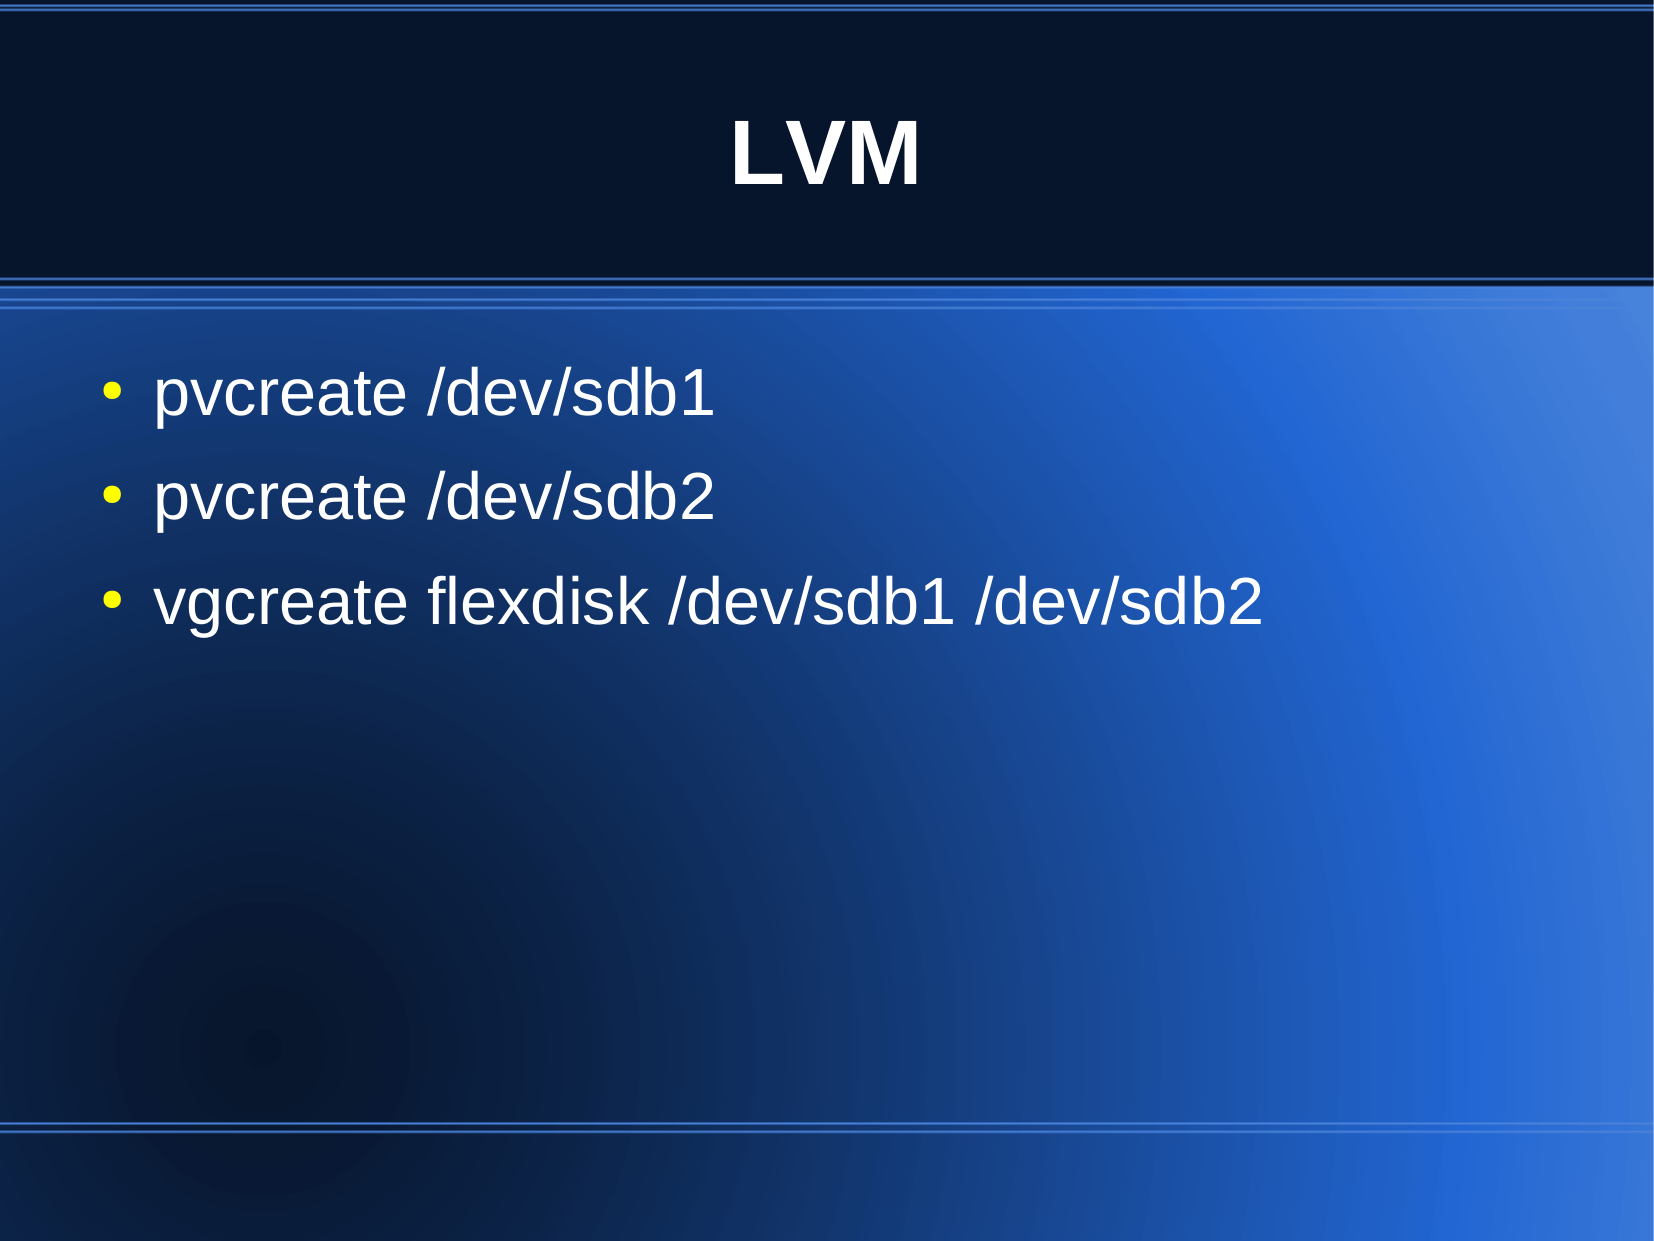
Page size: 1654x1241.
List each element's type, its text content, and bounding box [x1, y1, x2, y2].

picture [0, 0, 1654, 1241]
list pvcreate /dev/sdb1 pvcreate /dev/sdb2 vgcreate flexdisk /dev/sdb1 /dev/sdb2 [82, 355, 1571, 1159]
title LVM [82, 56, 1571, 250]
